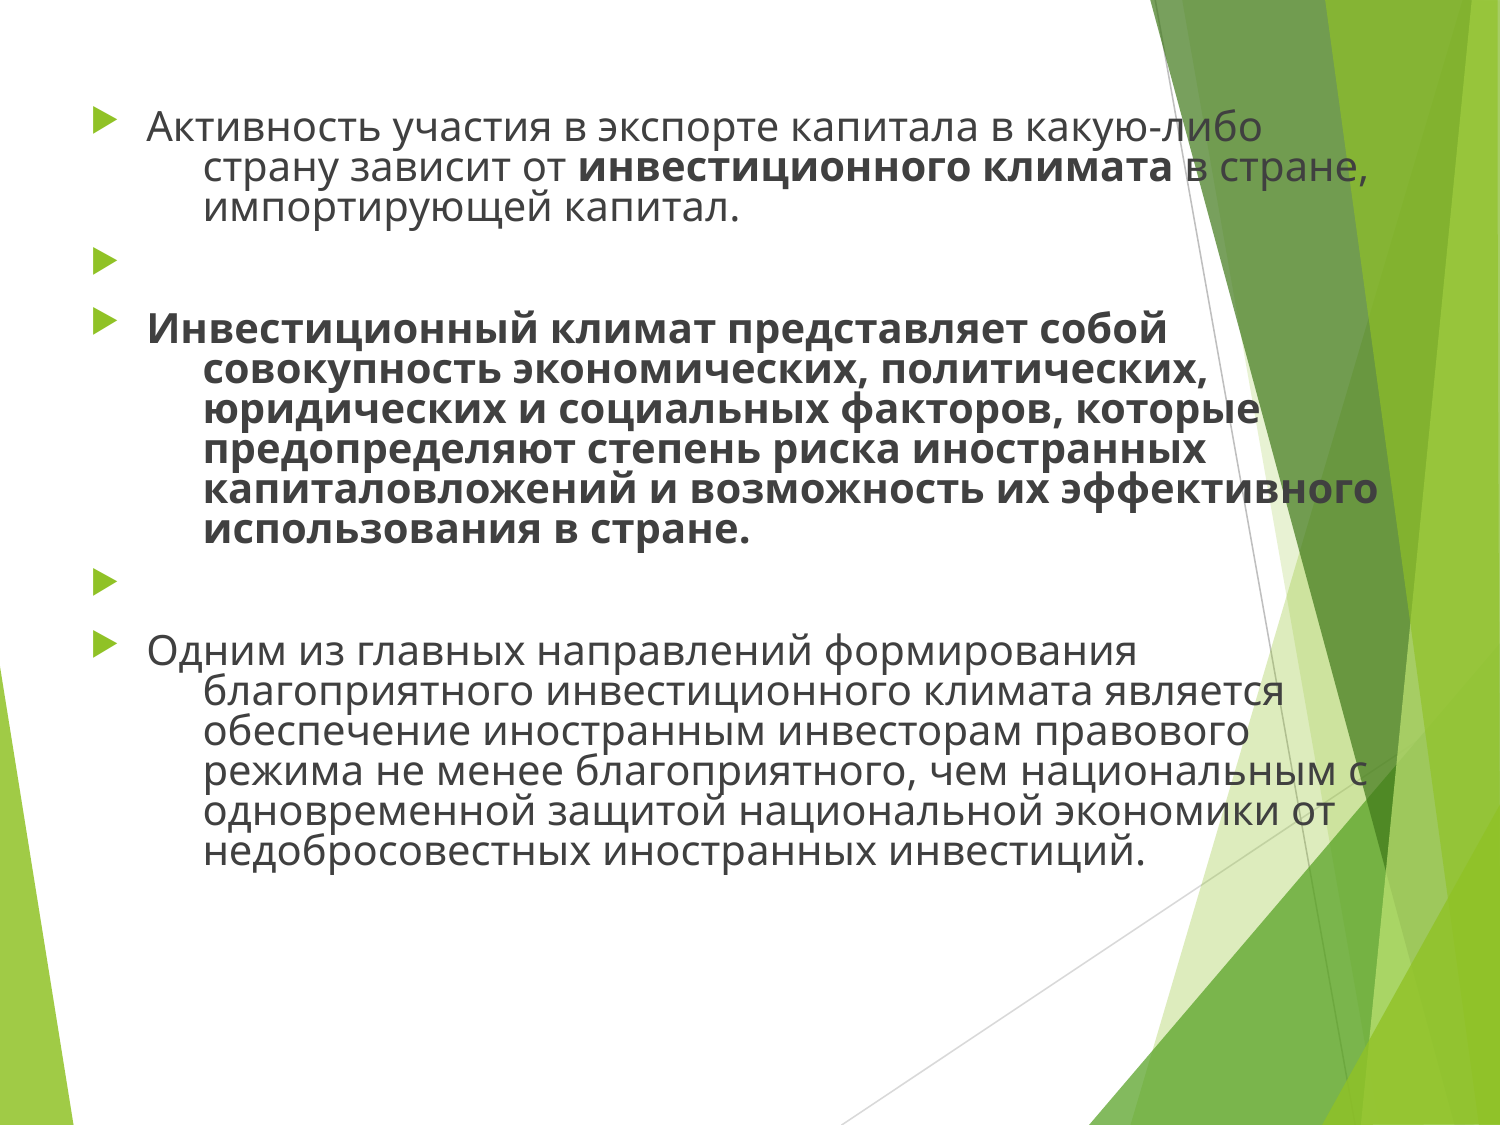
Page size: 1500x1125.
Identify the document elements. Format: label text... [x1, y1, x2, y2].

list Активность участия в экспорте капитала в какую-либо страну зависит от инвестиционного климата в стране, импортирующей капитал. Инвестиционный климат представляет собой совокупность экономических, политических, юридических и социальных факторов, которые предопределяют степень риска иностранных капиталовложений и возможность их эффективного использования в стране. Одним из главных направлений формирования благоприятного инвестиционного климата является обеспечение иностранным инвесторам правового режима не менее благоприятного, чем национальным с одновременной защитой национальной экономики от недобросовестных иностранных инвестиций. [75, 101, 1426, 1000]
